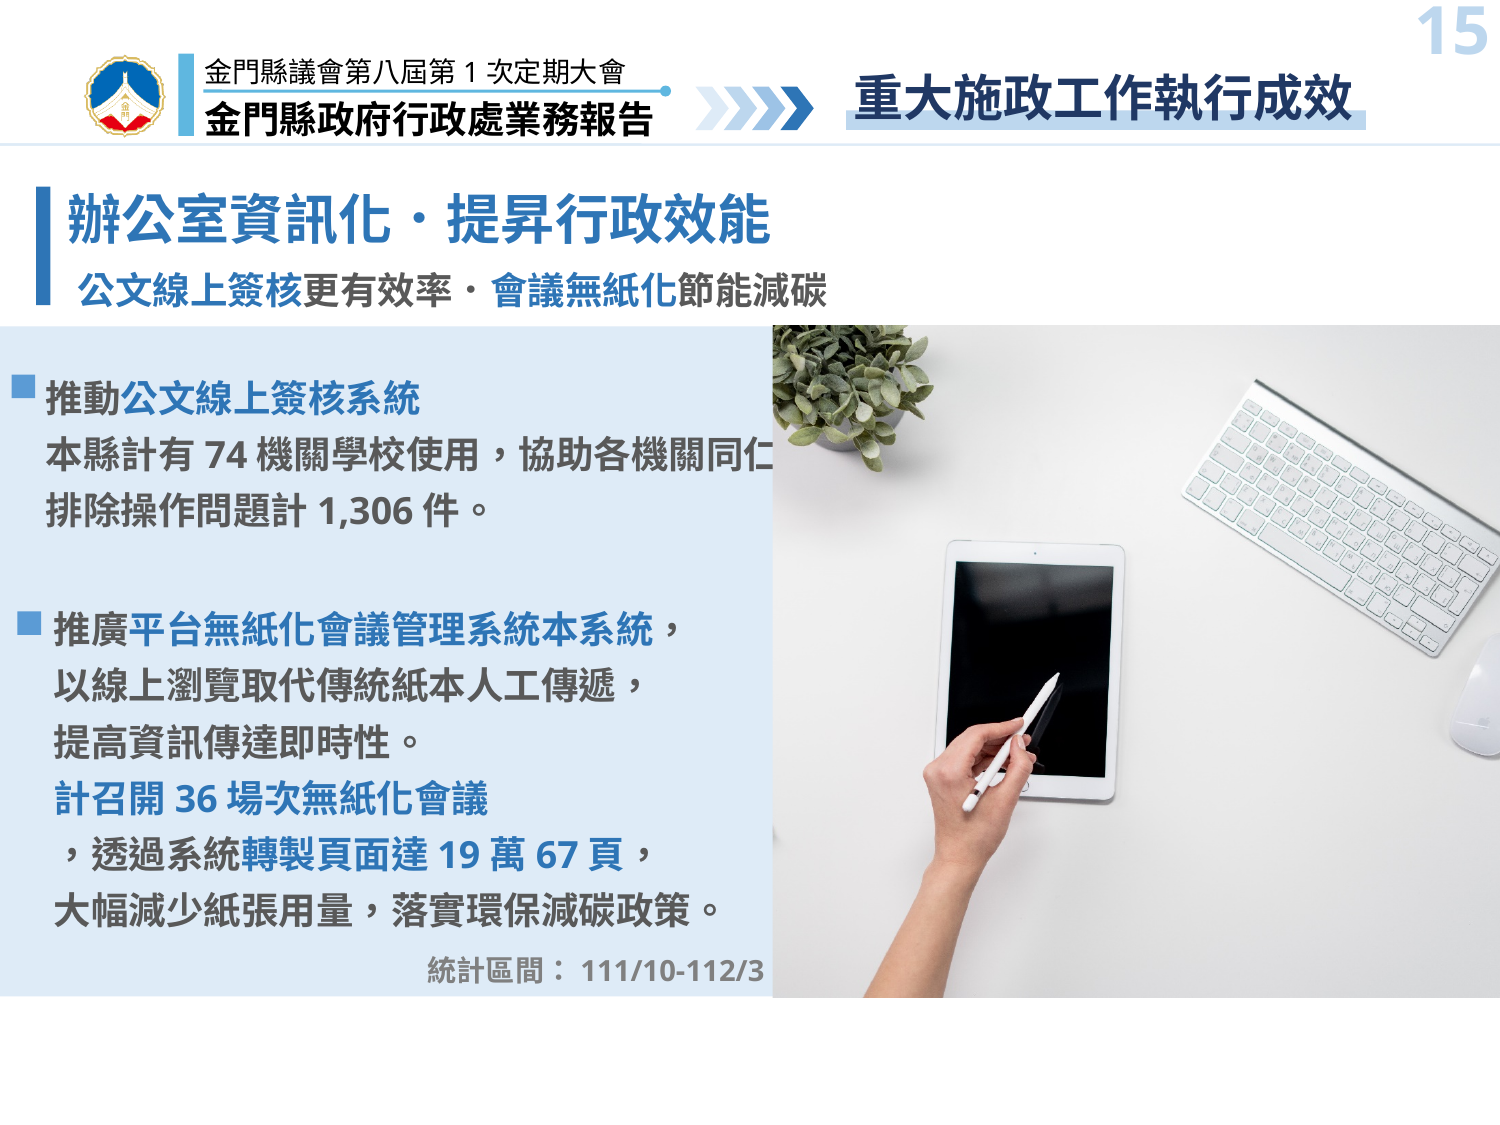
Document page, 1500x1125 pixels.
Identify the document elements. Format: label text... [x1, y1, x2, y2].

text_box 辦公室資訊化．提昇行政效能 [52, 177, 904, 258]
text_box [723, 86, 758, 131]
text_box [660, 85, 672, 97]
text_box 重大施政工作執行成效 [809, 58, 1369, 134]
text_box [752, 86, 786, 131]
text_box 公文線上簽核更有效率．會議無紙化節能減碳 [63, 248, 843, 320]
picture [772, 325, 1500, 998]
text_box [780, 86, 814, 131]
text_box [695, 86, 729, 131]
text_box 統計區間：111/10-112/3 [412, 944, 780, 995]
text_box 金門縣政府行政處業務報告 [189, 88, 688, 149]
text_box [36, 186, 51, 306]
text_box 推動公文線上簽核系統 本縣計有74機關學校使用，協助各機關同仁 排除操作問題計1,306件。 [30, 355, 772, 602]
text_box 推廣平台無紙化會議管理系統本系統， 以線上瀏覽取代傳統紙本人工傳遞， 提高資訊傳達即時性。 計召開36場次無紙化會議 ，透過系統轉製頁面達19萬67頁， 大幅減少紙張用量，落實環保減碳政策。 [38, 587, 744, 940]
text_box 金門縣議會第八屆第1次定期大會 [189, 47, 670, 88]
picture [50, 46, 187, 149]
text_box 15 [1399, 0, 1500, 76]
text_box [0, 326, 772, 997]
